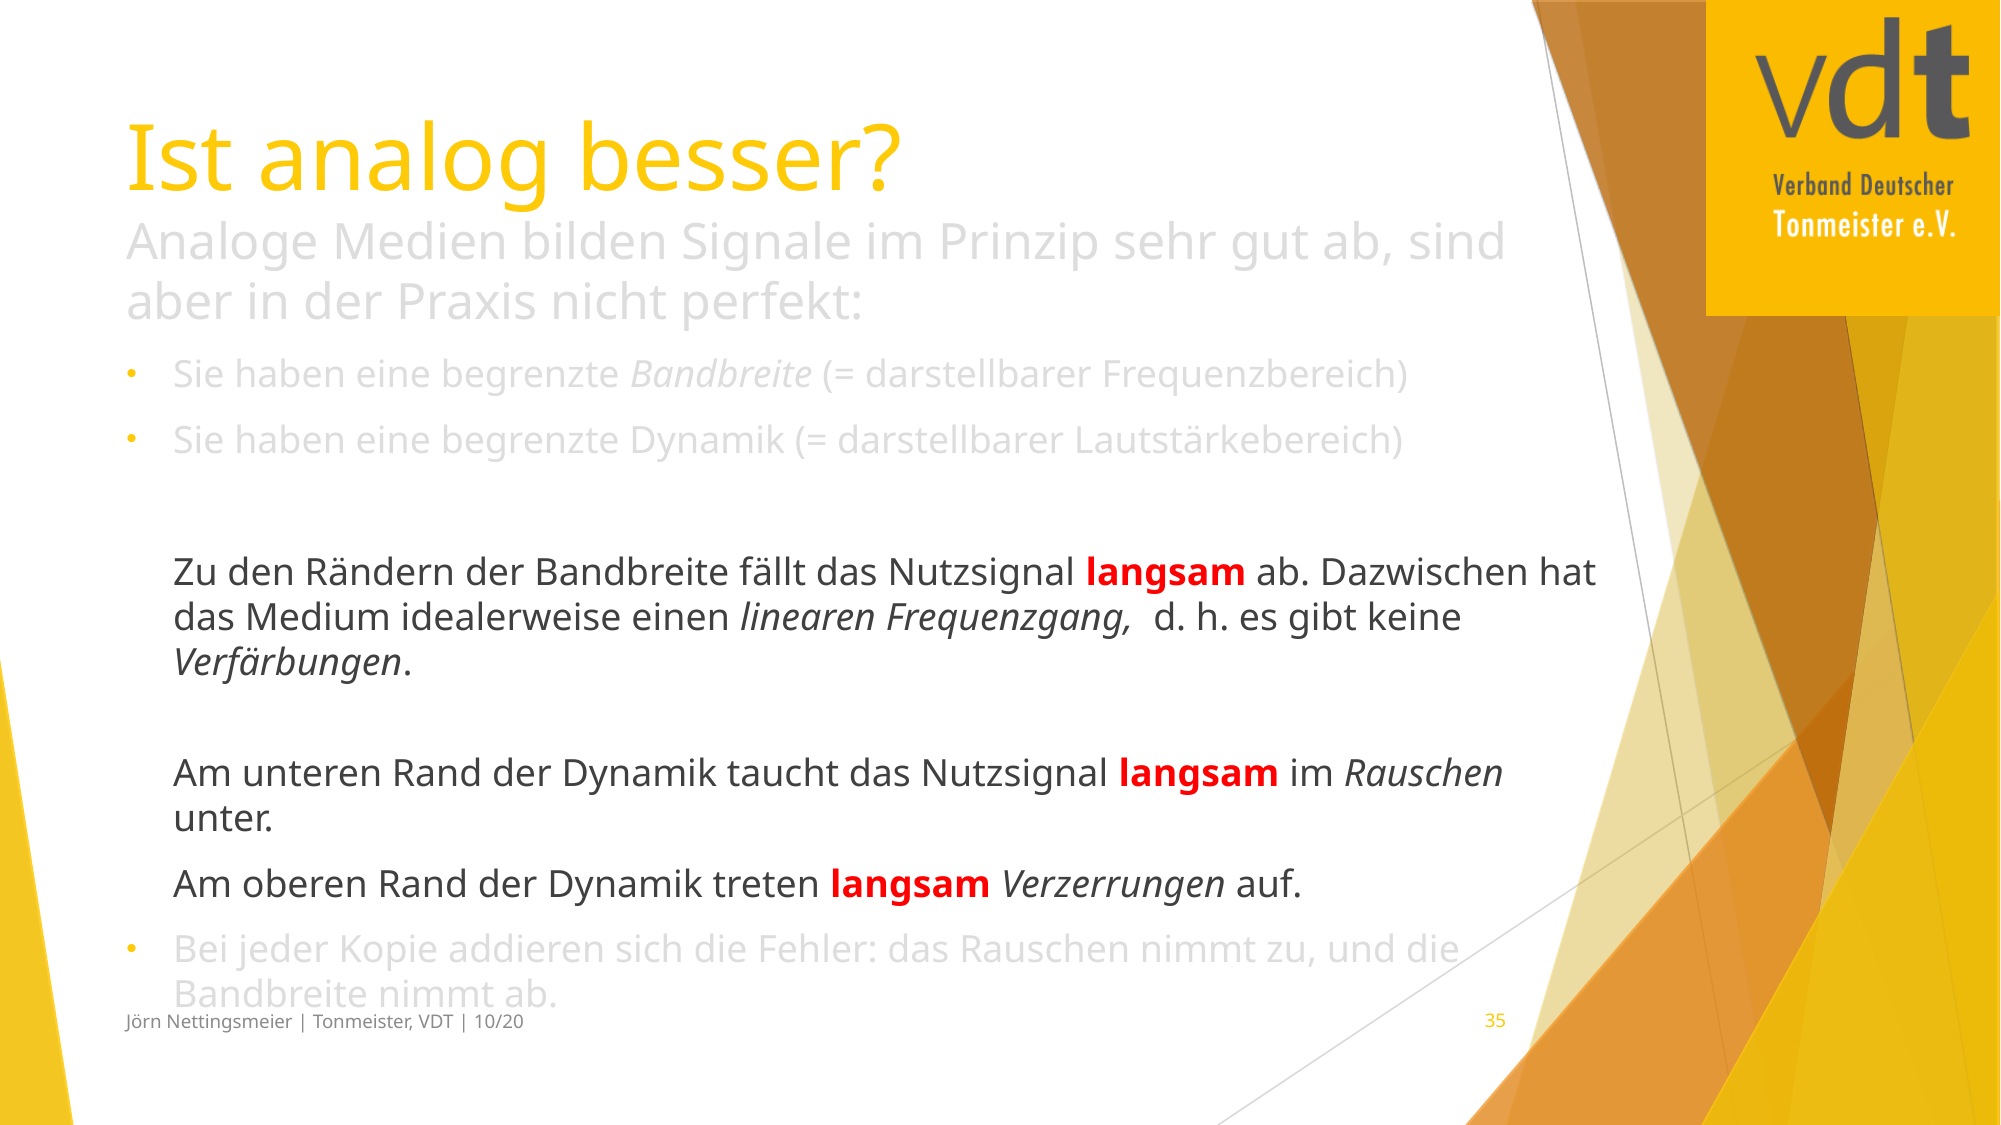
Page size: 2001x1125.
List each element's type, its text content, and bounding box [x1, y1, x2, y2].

list Analoge Medien bilden Signale im Prinzip sehr gut ab, sind aber in der Praxis nicht perfekt: Sie haben eine begrenzte Bandbreite (= darstellbarer Frequenzbereich) Sie haben eine begrenzte Dynamik (= darstellbarer Lautstärkebereich) Zu den Rändern der Bandbreite fällt das Nutzsignal langsam ab. Dazwischen hat das Medium idealerweise einen linearen Frequenzgang, d. h. es gibt keine Verfärbungen. Am unteren Rand der Dynamik taucht das Nutzsignal langsam im Rauschen unter. Am oberen Rand der Dynamik treten langsam Verzerrungen auf. Bei jeder Kopie addieren sich die Fehler: das Rauschen nimmt zu, und die Bandbreite nimmt ab. [111, 365, 1613, 860]
slide_number <number> [1409, 991, 1522, 1051]
title Ist analog besser? [111, 79, 1522, 230]
picture [1706, 0, 2000, 316]
text_box Jörn Nettingsmeier | Tonmeister, VDT | 10/20 [111, 991, 1145, 1051]
